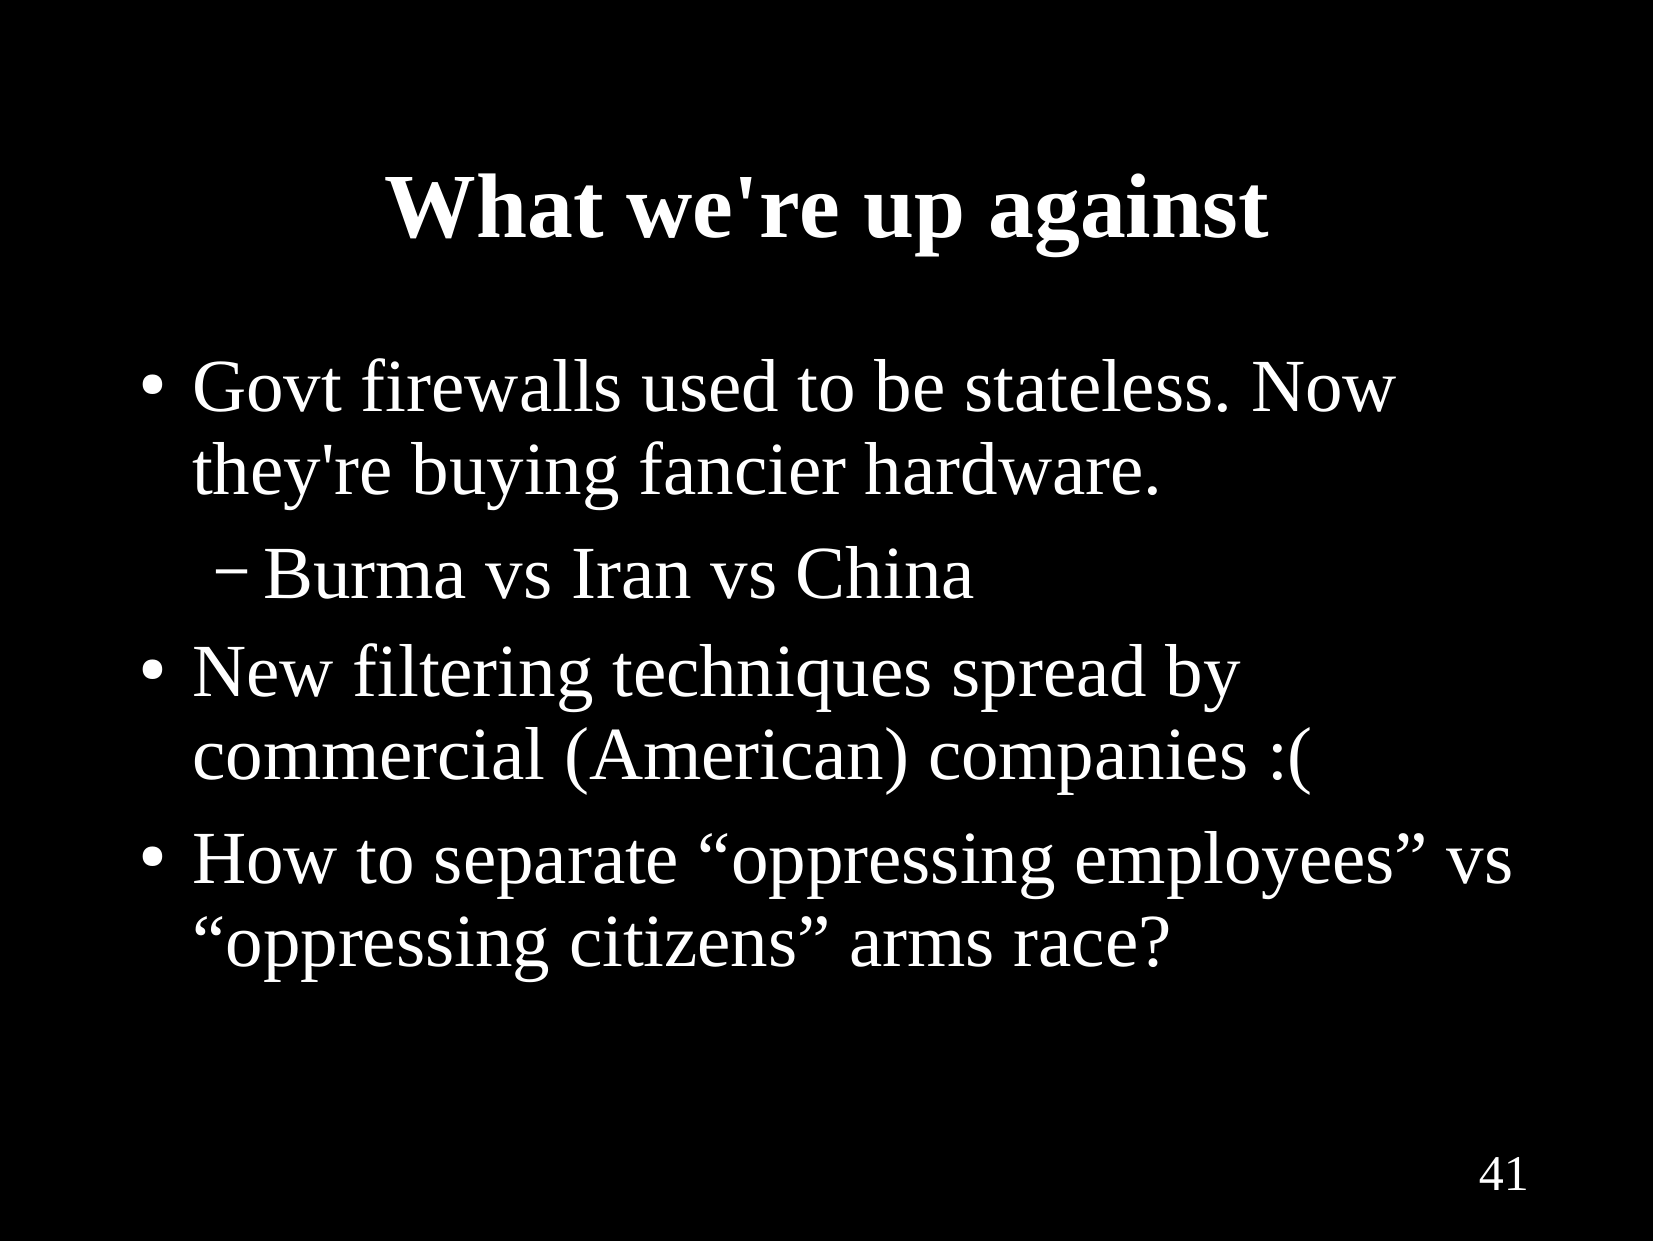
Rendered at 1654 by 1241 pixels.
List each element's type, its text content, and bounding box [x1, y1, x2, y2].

title What we're up against [121, 102, 1534, 311]
list Govt firewalls used to be stateless. Now they're buying fancier hardware. Burma vs Iran vs China New filtering techniques spread by commercial (American) companies :( How to separate “oppressing employees” vs “oppressing citizens” arms race? [121, 344, 1534, 1207]
